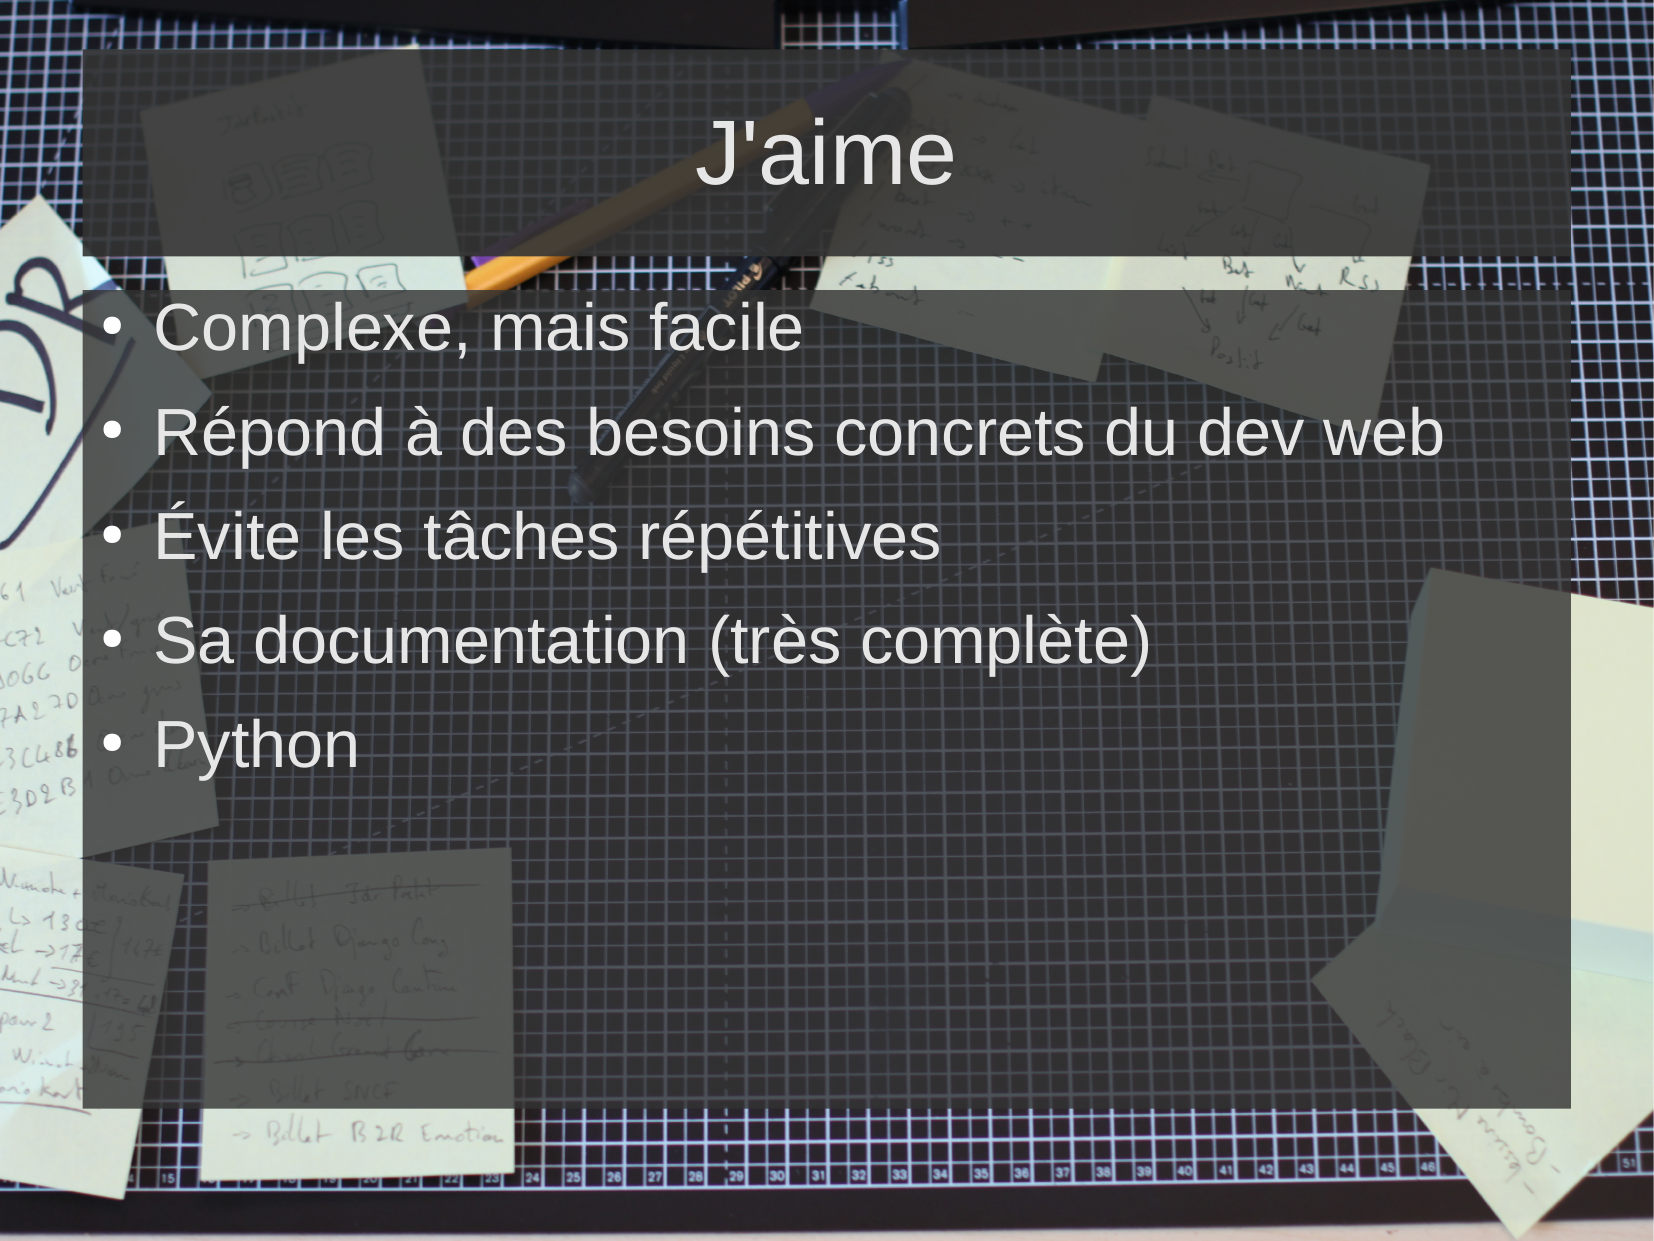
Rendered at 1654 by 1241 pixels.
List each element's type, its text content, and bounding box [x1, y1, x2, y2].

picture [0, 0, 1654, 1241]
list Complexe, mais facile Répond à des besoins concrets du dev web Évite les tâches répétitives Sa documentation (très complète) Python [82, 290, 1571, 1109]
title J'aime [82, 49, 1571, 257]
